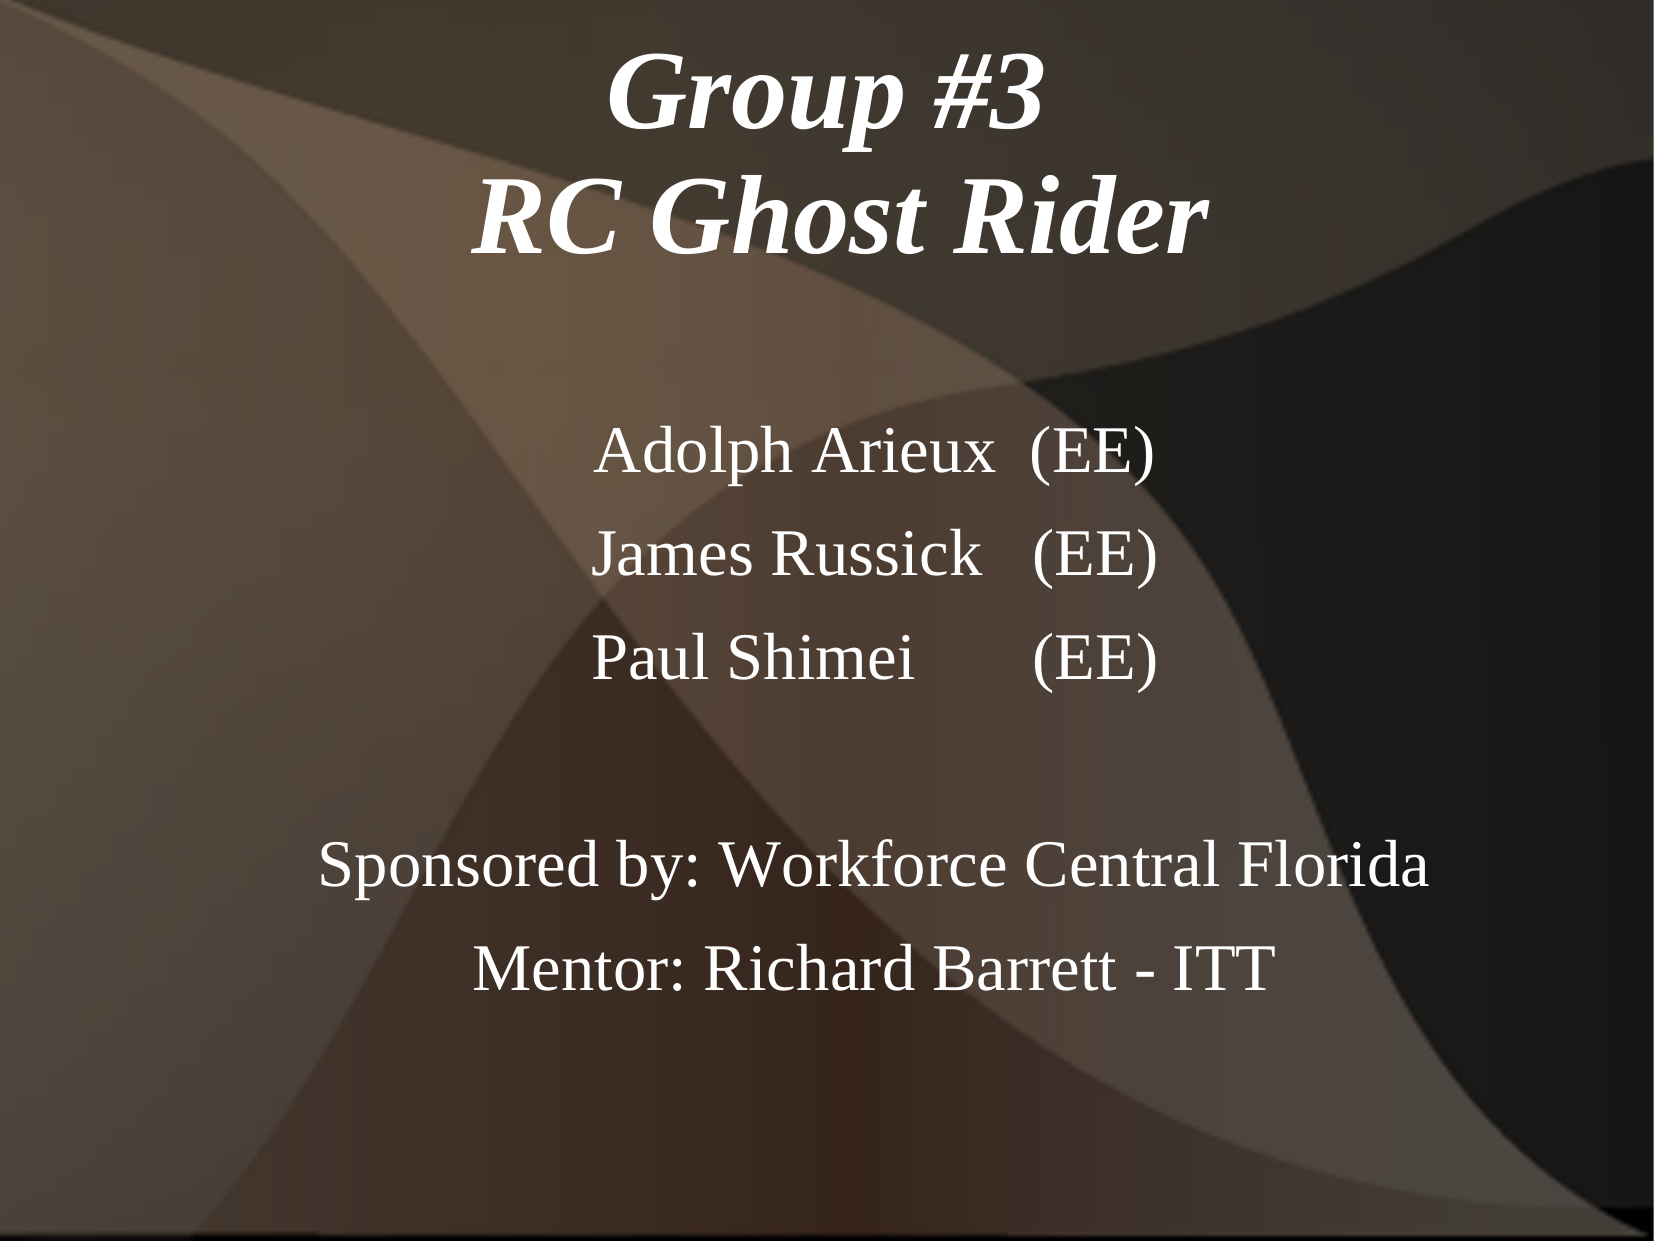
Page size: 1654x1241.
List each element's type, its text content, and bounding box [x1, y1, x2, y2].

picture [0, 0, 1654, 1241]
list Adolph Arieux (EE) James Russick (EE) Paul Shimei (EE) Sponsored by: Workforce Central Florida Mentor: Richard Barrett - ITT [86, 412, 1576, 1231]
title Group #3 RC Ghost Rider [82, 28, 1571, 278]
